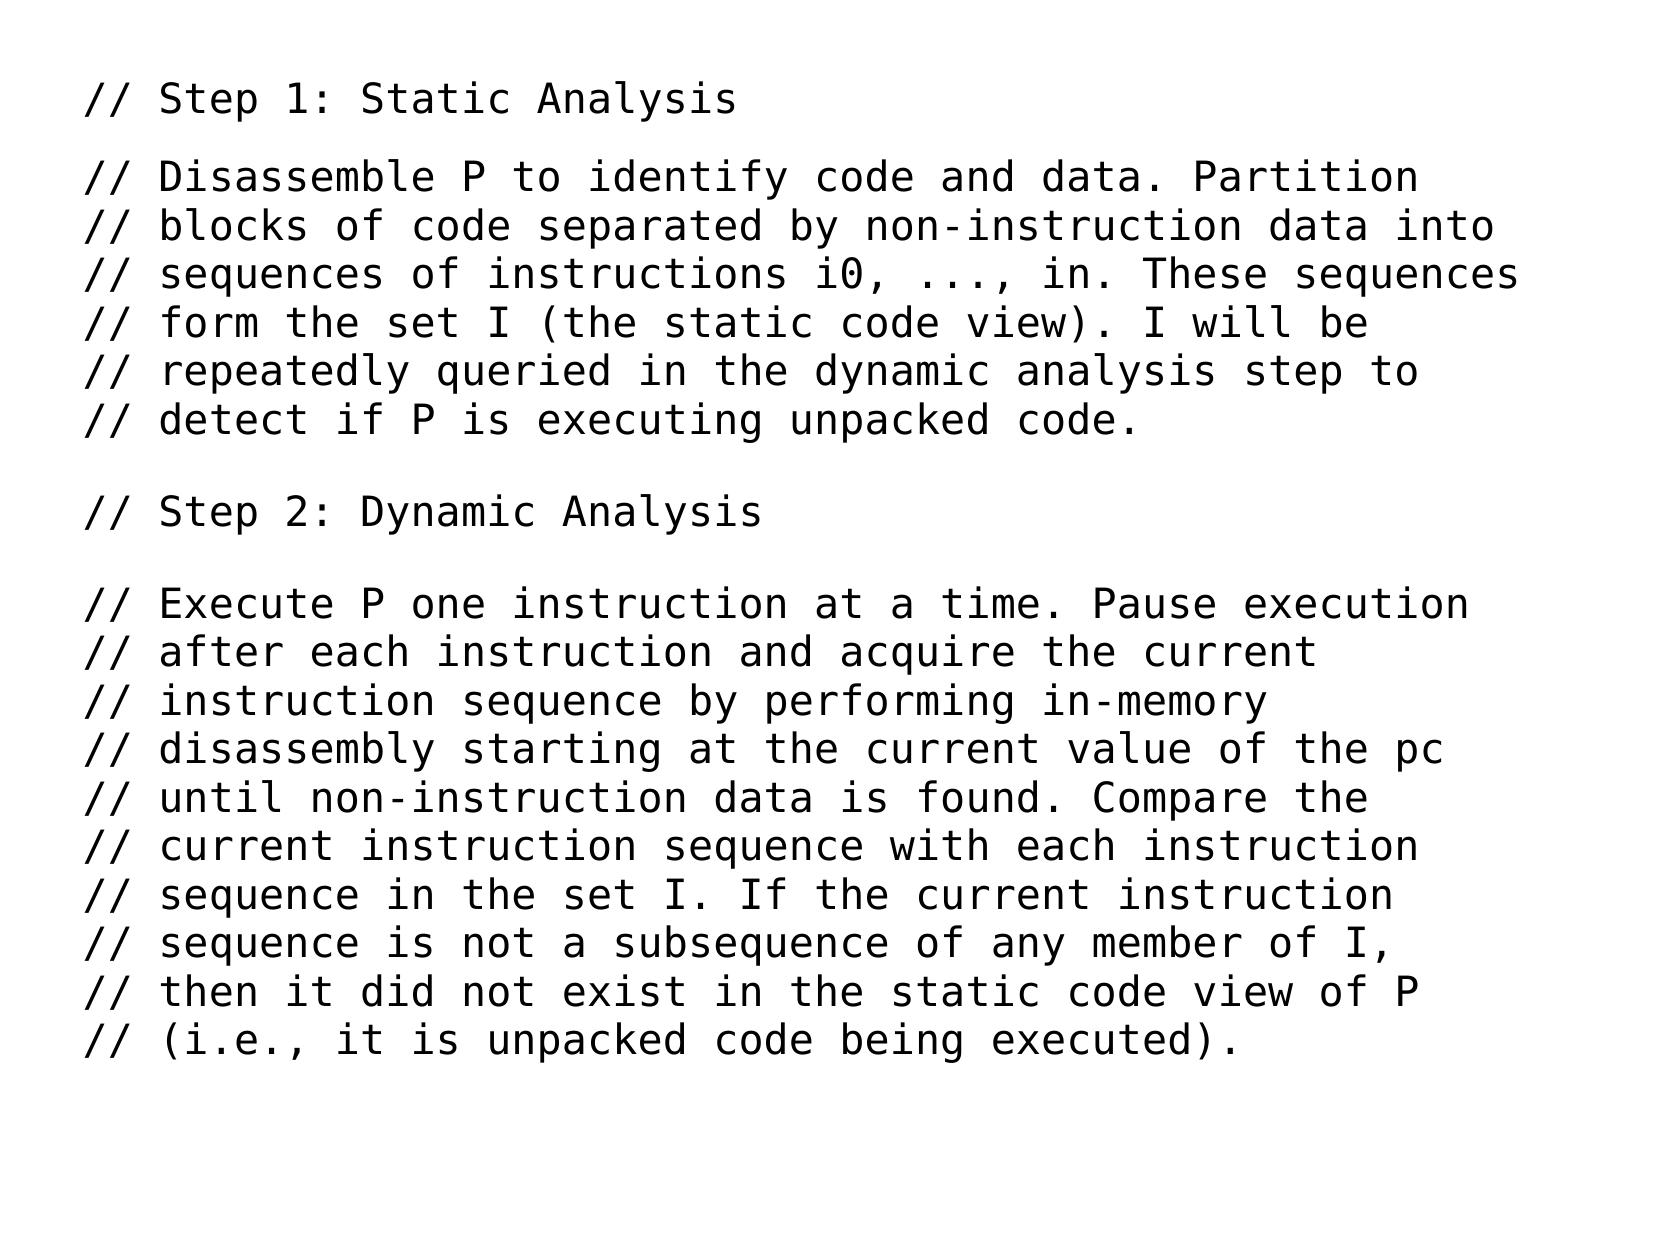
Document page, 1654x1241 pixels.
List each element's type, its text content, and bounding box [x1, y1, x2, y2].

list // Step 1: Static Analysis // Disassemble P to identify code and data. Partition // blocks of code separated by non-instruction data into // sequences of instructions i0, ..., in. These sequences // form the set I (the static code view). I will be // repeatedly queried in the dynamic analysis step to // detect if P is executing unpacked code. // Step 2: Dynamic Analysis // Execute P one instruction at a time. Pause execution // after each instruction and acquire the current // instruction sequence by performing in-memory // disassembly starting at the current value of the pc // until non-instruction data is found. Compare the // current instruction sequence with each instruction // sequence in the set I. If the current instruction // sequence is not a subsequence of any member of I, // then it did not exist in the static code view of P // (i.e., it is unpacked code being executed). [82, 75, 1571, 1109]
